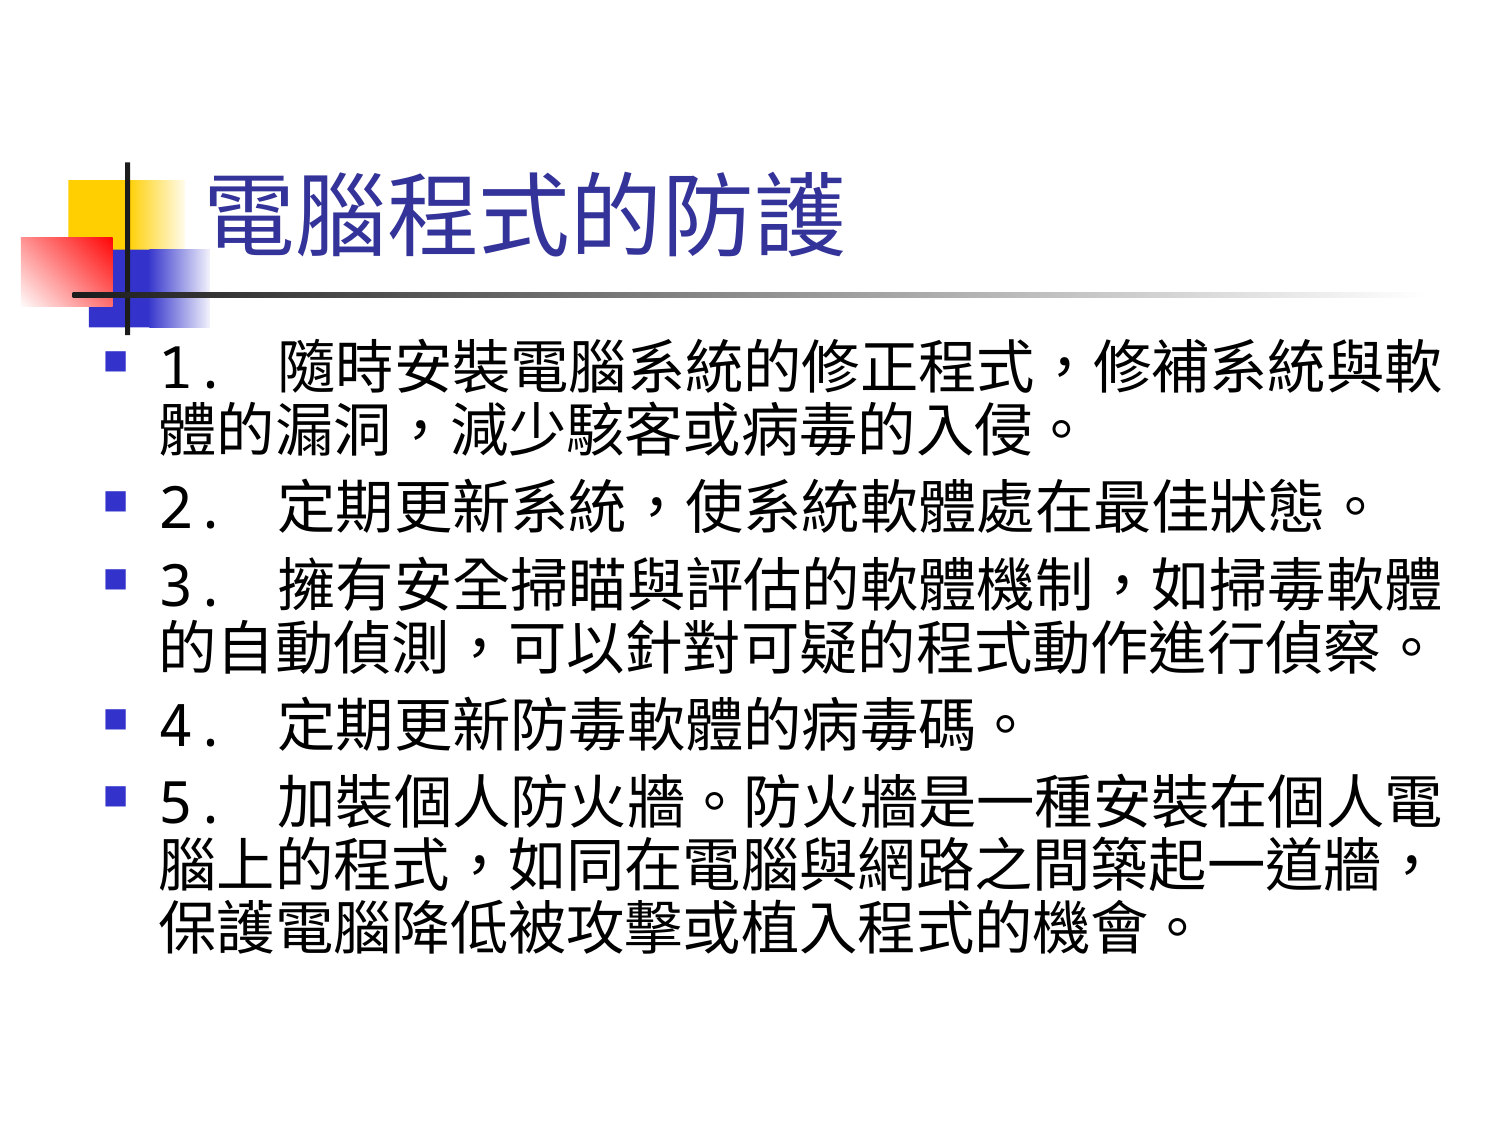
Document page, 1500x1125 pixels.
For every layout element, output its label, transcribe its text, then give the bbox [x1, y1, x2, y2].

title 電腦程式的防護 [188, 35, 1468, 276]
list 1. 隨時安裝電腦系統的修正程式，修補系統與軟體的漏洞，減少駭客或病毒的入侵。 2. 定期更新系統，使系統軟體處在最佳狀態。 3. 擁有安全掃瞄與評估的軟體機制，如掃毒軟體的自動偵測，可以針對可疑的程式動作進行偵察。 4. 定期更新防毒軟體的病毒碼。 5. 加裝個人防火牆。防火牆是一種安裝在個人電腦上的程式，如同在電腦與網路之間築起一道牆，保護電腦降低被攻擊或植入程式的機會。 [87, 331, 1469, 1007]
